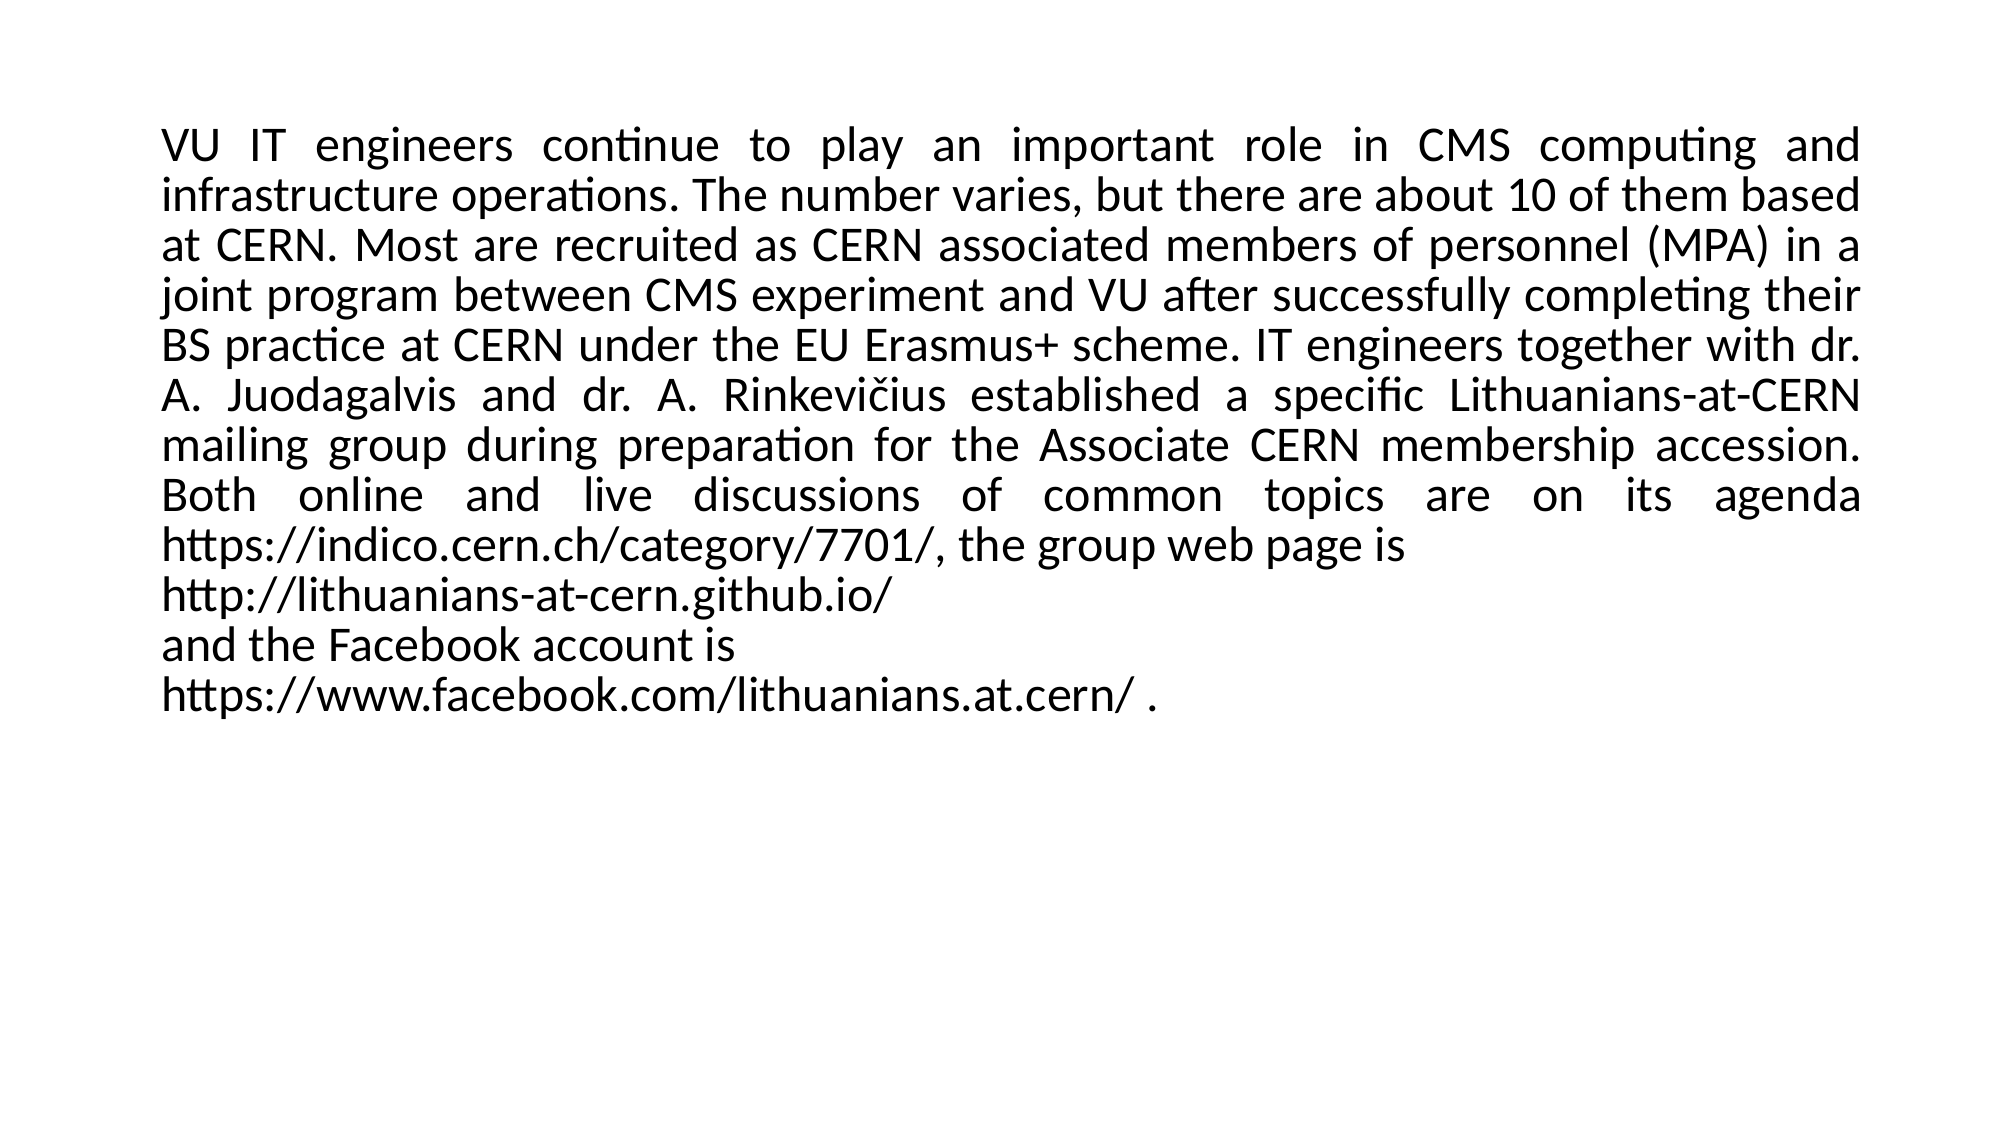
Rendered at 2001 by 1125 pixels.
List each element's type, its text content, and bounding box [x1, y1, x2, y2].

text_box VU IT engineers continue to play an important role in CMS computing and infrastructure operations. The number varies, but there are about 10 of them based at CERN. Most are recruited as CERN associated members of personnel (MPA) in a joint program between CMS experiment and VU after successfully completing their BS practice at CERN under the EU Erasmus+ scheme. IT engineers together with dr. A. Juodagalvis and dr. A. Rinkevičius established a specific Lithuanians-at-CERN mailing group during preparation for the Associate CERN membership accession. Both online and live discussions of common topics are on its agenda https://indico.cern.ch/category/7701/, the group web page is http://lithuanians-at-cern.github.io/ and the Facebook account is https://www.facebook.com/lithuanians.at.cern/ . [146, 116, 1878, 731]
